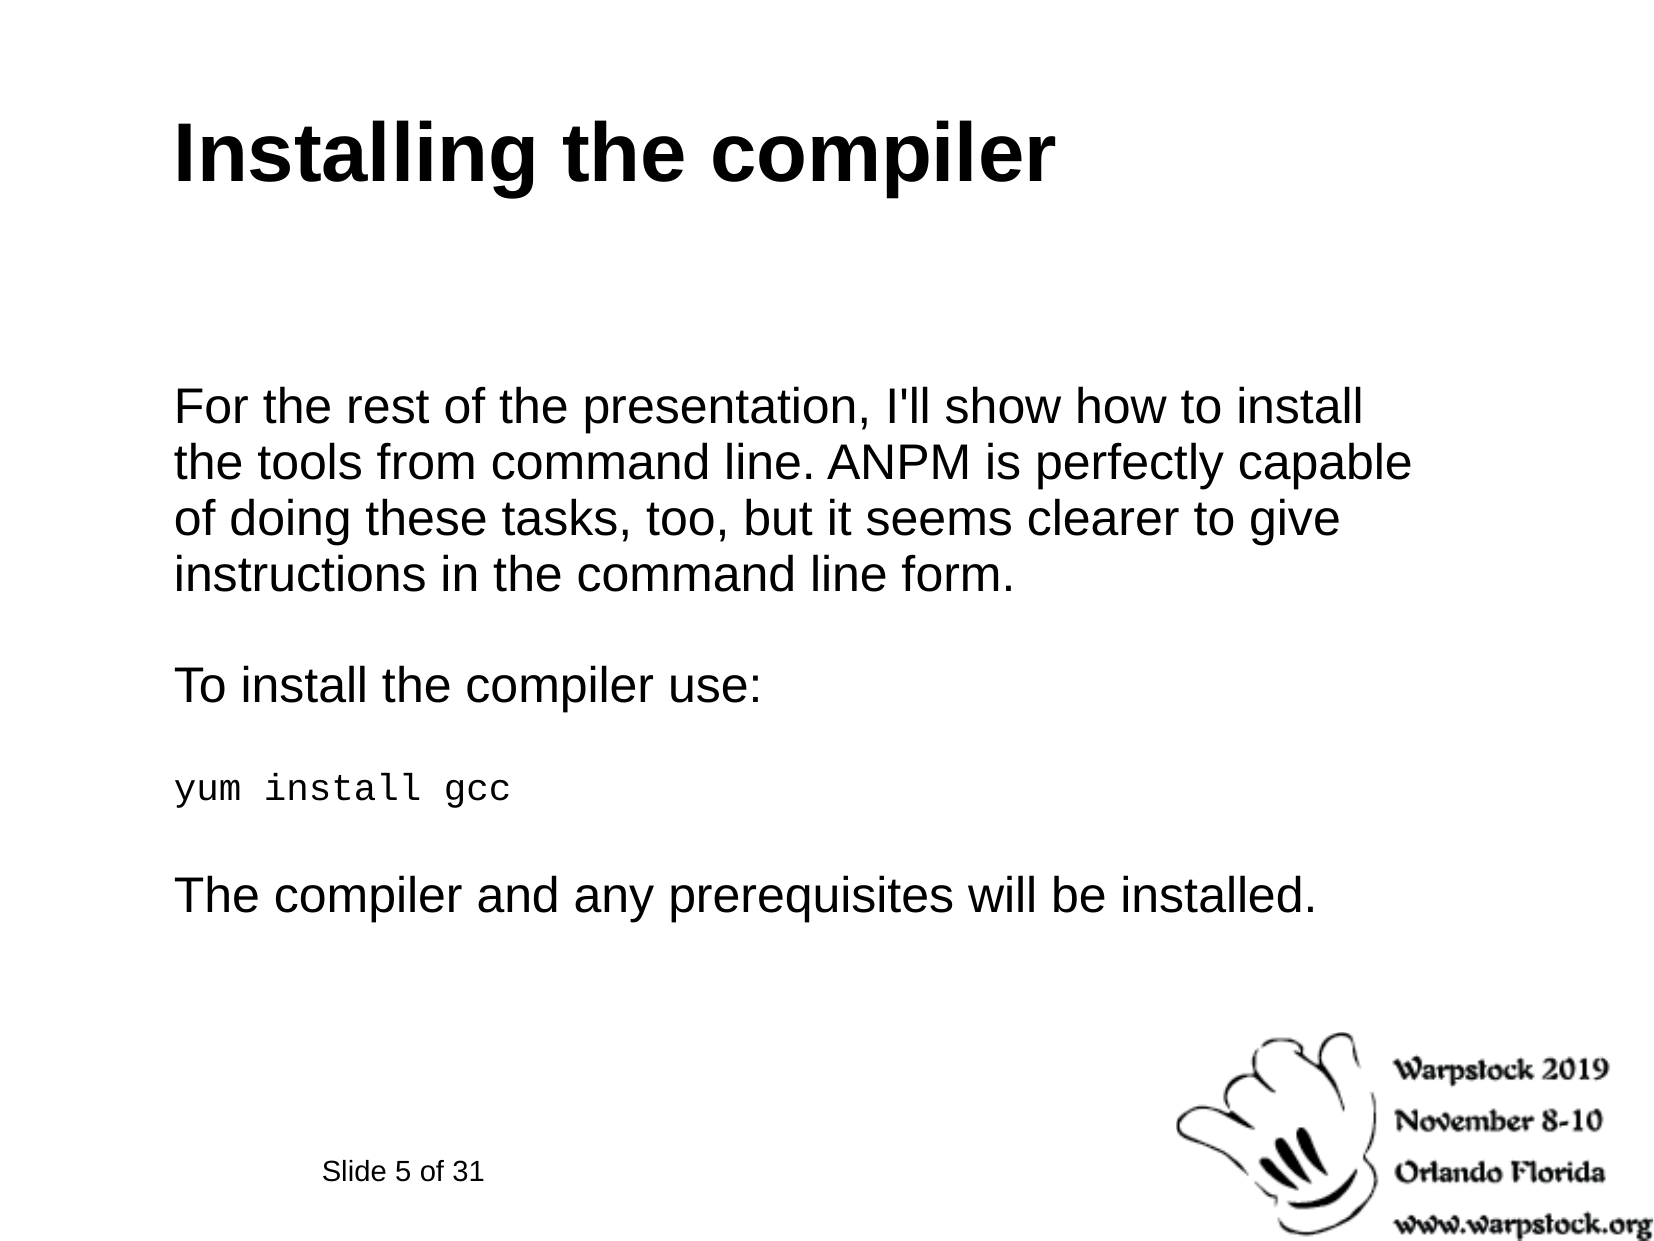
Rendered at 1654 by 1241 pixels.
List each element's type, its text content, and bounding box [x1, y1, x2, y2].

subtitle For the rest of the presentation, I'll show how to install the tools from command line. ANPM is perfectly capable of doing these tasks, too, but it seems clearer to give instructions in the command line form. To install the compiler use: yum install gcc The compiler and any prerequisites will be installed. [173, 297, 1420, 1004]
title Installing the compiler [173, 49, 1420, 257]
picture [1176, 1032, 1654, 1241]
